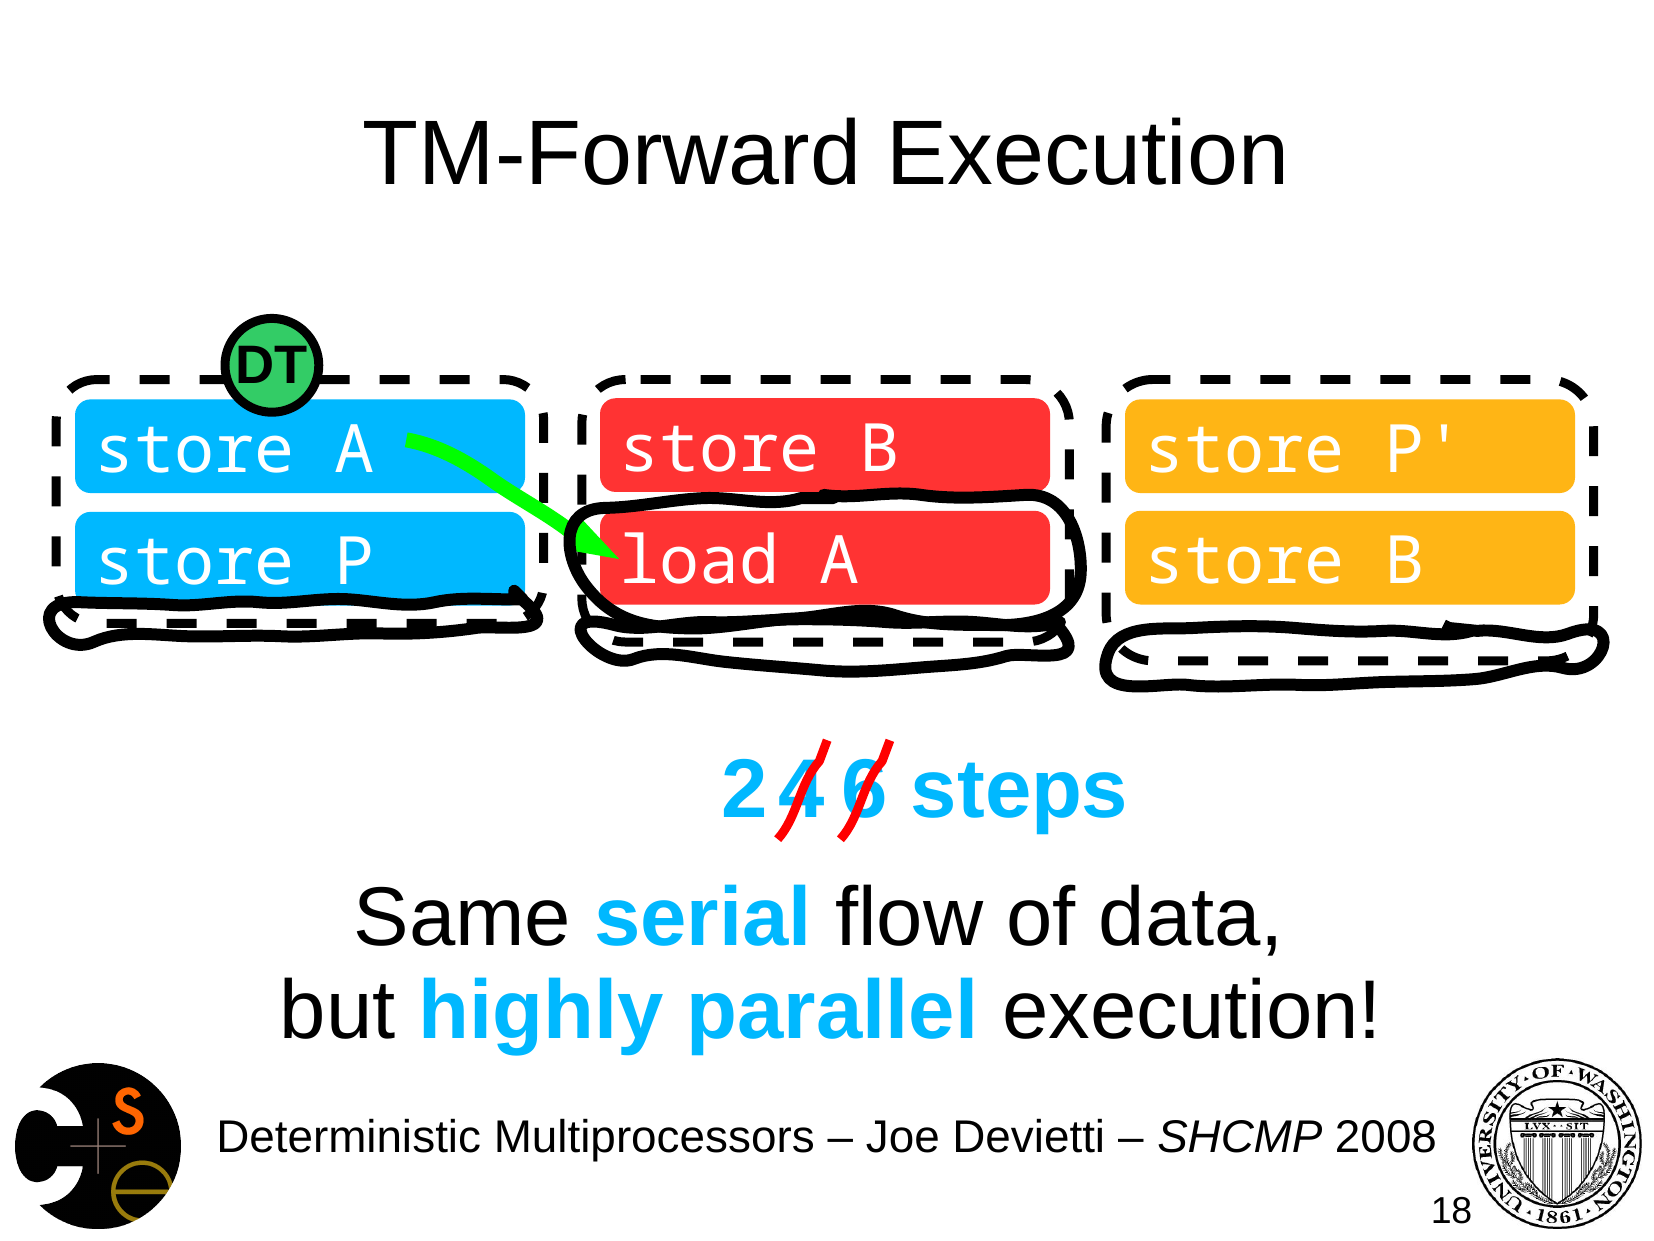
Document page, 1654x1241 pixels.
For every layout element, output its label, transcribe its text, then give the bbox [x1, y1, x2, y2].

text_box load A [600, 510, 1051, 605]
text_box store P [75, 511, 526, 599]
text_box Same serial flow of data, but highly parallel execution! [265, 862, 1394, 1092]
text_box 6 steps [840, 734, 1144, 857]
text_box 2 [706, 734, 783, 857]
text_box DT [225, 318, 319, 413]
picture [15, 1063, 181, 1229]
picture [1472, 1058, 1642, 1229]
text_box 4 [783, 734, 840, 857]
title TM-Forward Execution [82, 49, 1571, 257]
text_box store A [75, 399, 526, 494]
text_box store B [600, 398, 1051, 492]
text_box store B [1125, 510, 1576, 605]
text_box store P' [1125, 399, 1576, 494]
